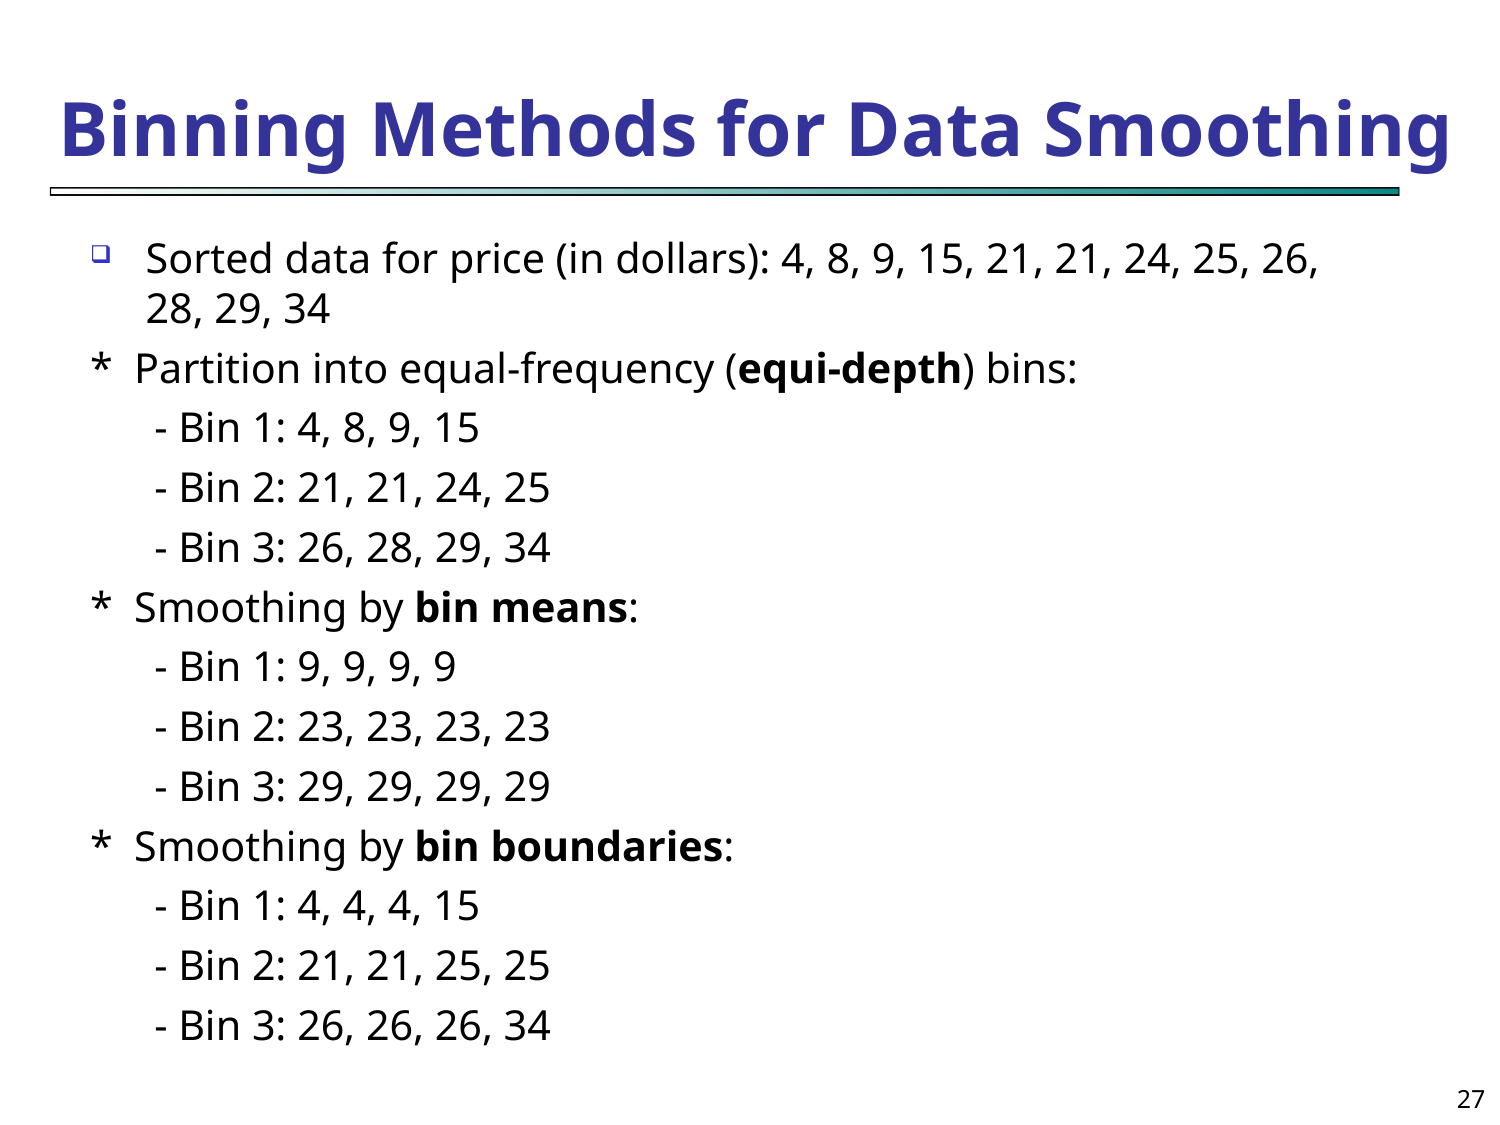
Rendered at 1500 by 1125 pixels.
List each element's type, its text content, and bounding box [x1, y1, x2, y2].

list Sorted data for price (in dollars): 4, 8, 9, 15, 21, 21, 24, 25, 26, 28, 29, 34 * Partition into equal-frequency (equi-depth) bins: - Bin 1: 4, 8, 9, 15 - Bin 2: 21, 21, 24, 25 - Bin 3: 26, 28, 29, 34 * Smoothing by bin means: - Bin 1: 9, 9, 9, 9 - Bin 2: 23, 23, 23, 23 - Bin 3: 29, 29, 29, 29 * Smoothing by bin boundaries: - Bin 1: 4, 4, 4, 15 - Bin 2: 21, 21, 25, 25 - Bin 3: 26, 26, 26, 34 [74, 224, 1400, 1066]
title Binning Methods for Data Smoothing [12, 0, 1500, 180]
text_box <number> [1187, 1062, 1500, 1125]
